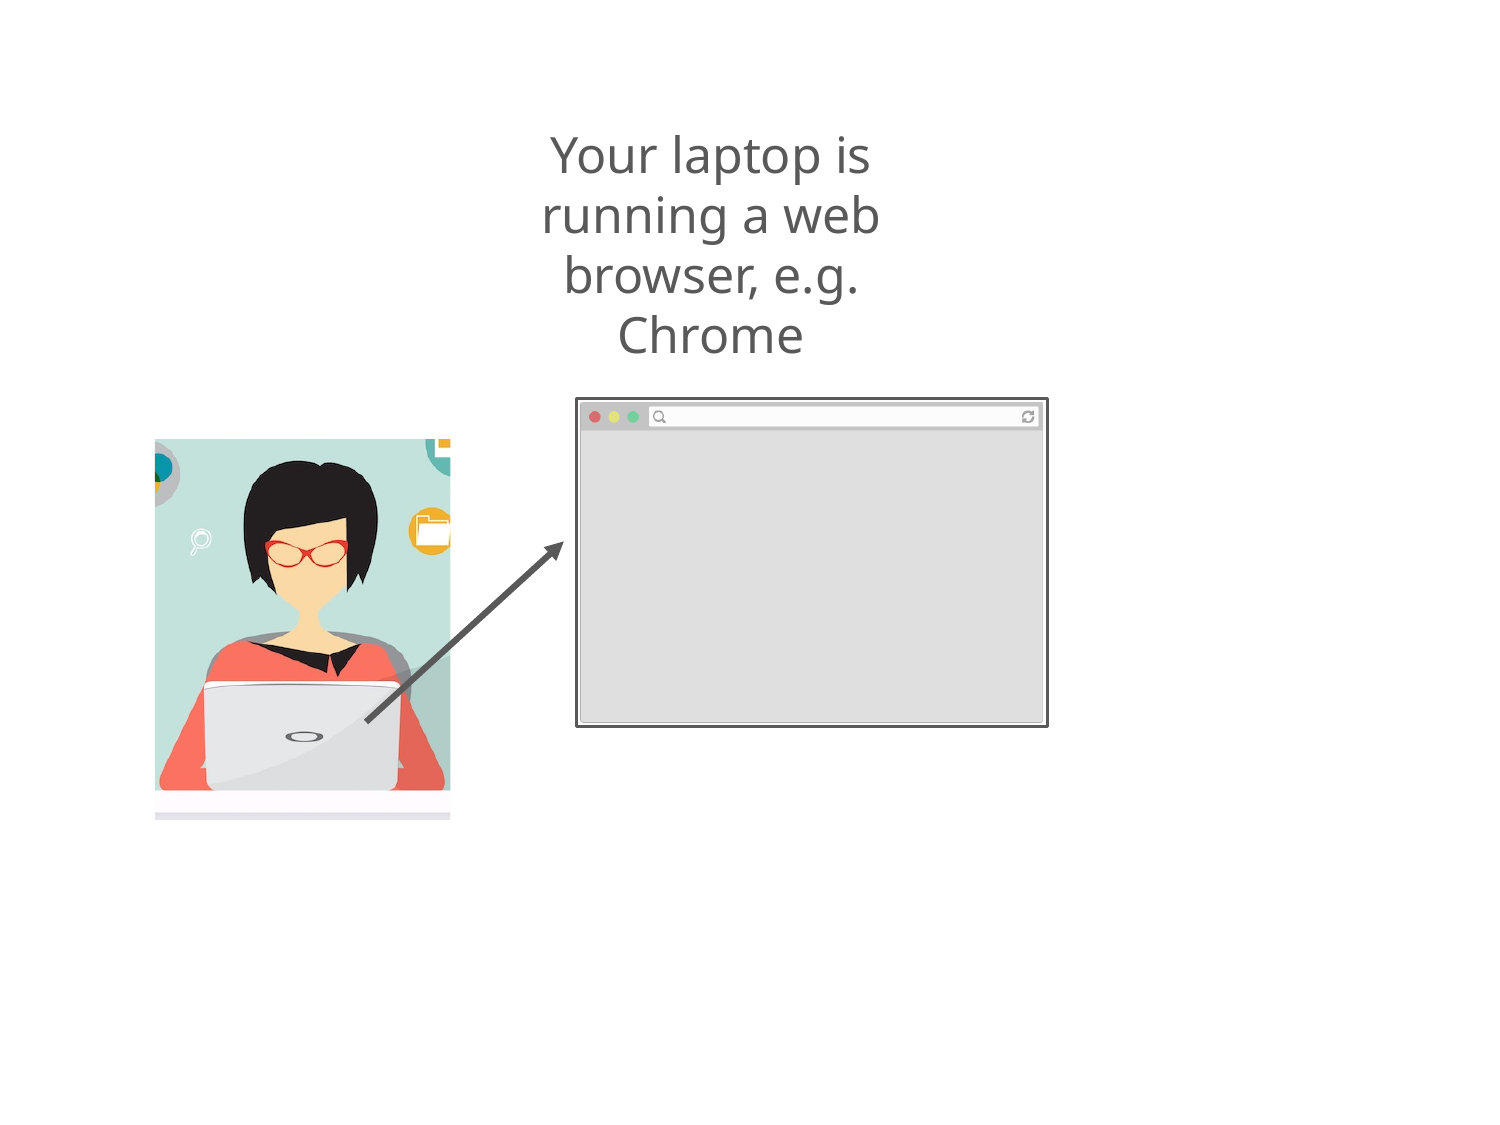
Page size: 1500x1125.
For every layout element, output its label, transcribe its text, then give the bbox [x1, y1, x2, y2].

picture [154, 439, 451, 820]
picture [577, 399, 1046, 726]
list Your laptop is running a web browser, e.g. Chrome [489, 108, 933, 345]
